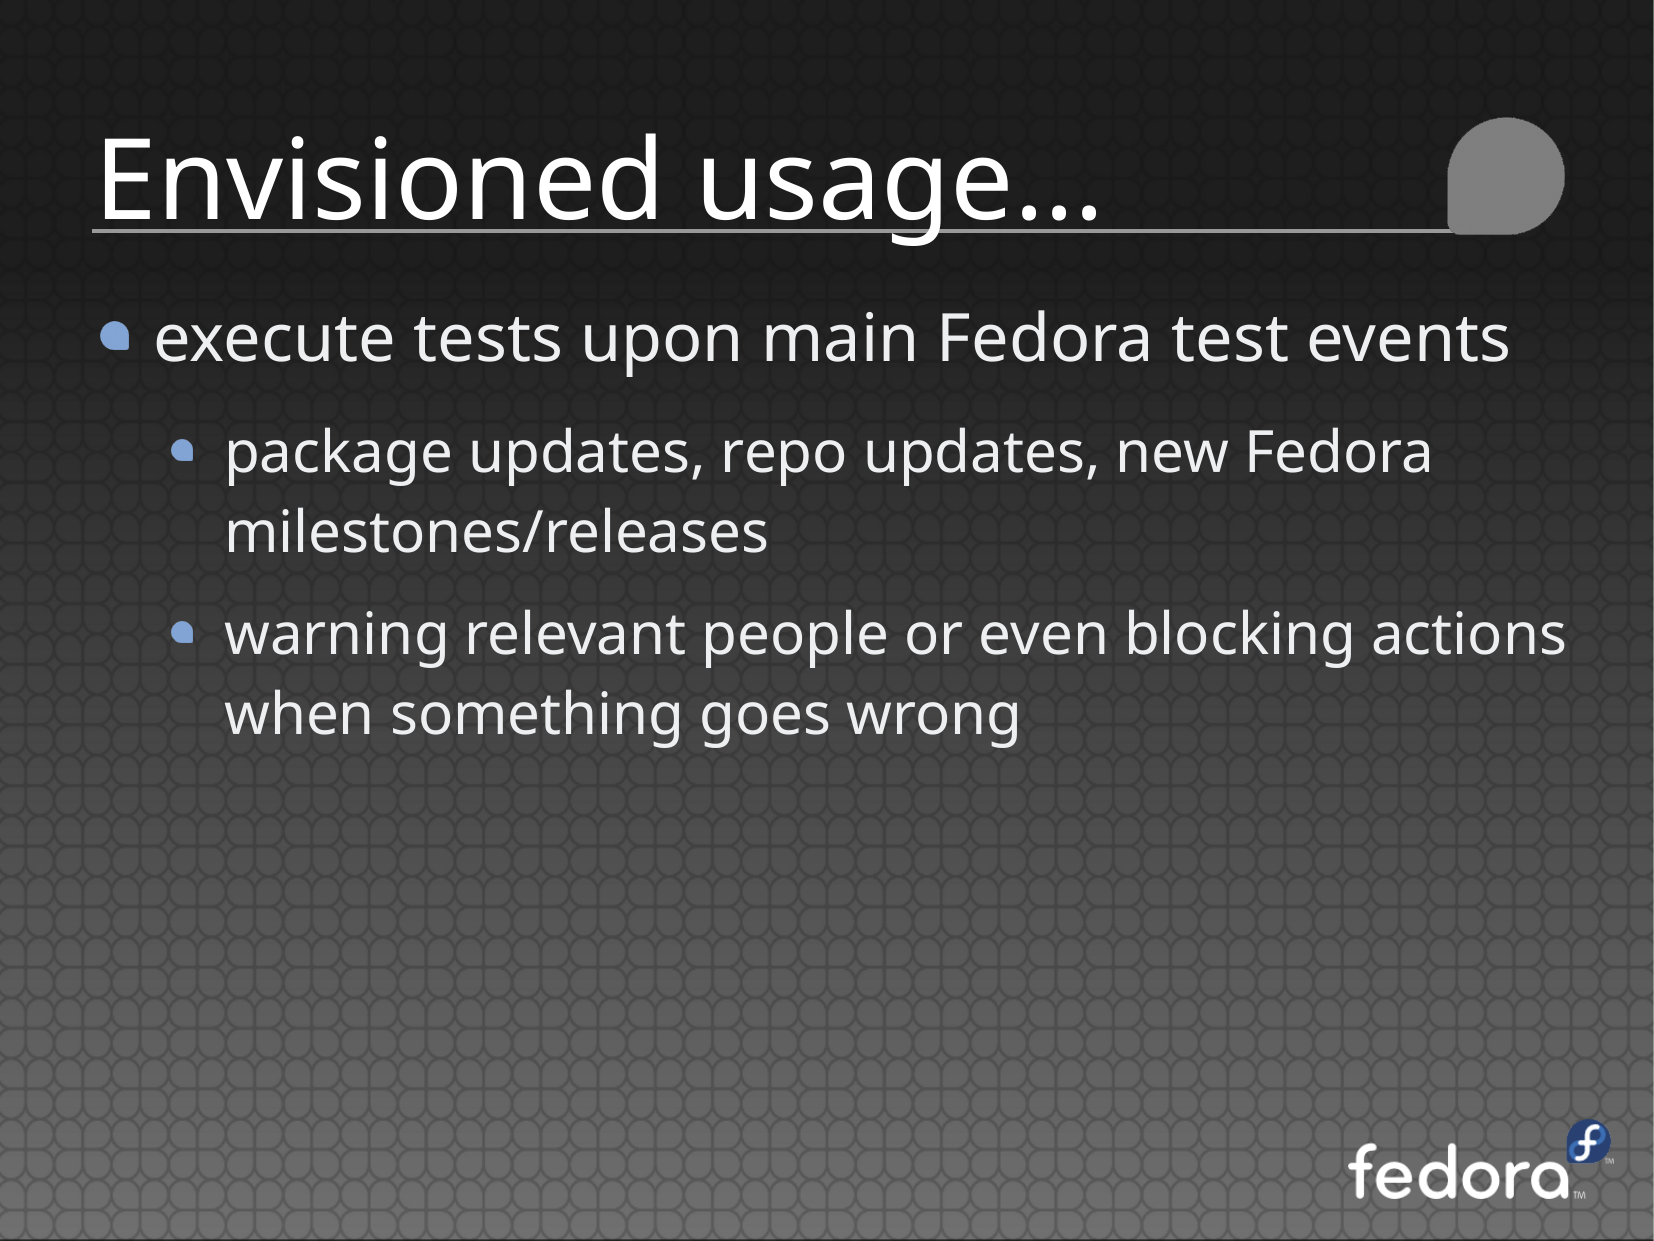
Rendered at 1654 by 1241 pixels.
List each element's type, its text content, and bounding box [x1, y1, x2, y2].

list execute tests upon main Fedora test events package updates, repo updates, new Fedora milestones/releases warning relevant people or even blocking actions when something goes wrong [82, 290, 1571, 1094]
picture [0, 0, 1654, 1241]
title Envisioned usage... [94, 100, 1426, 251]
